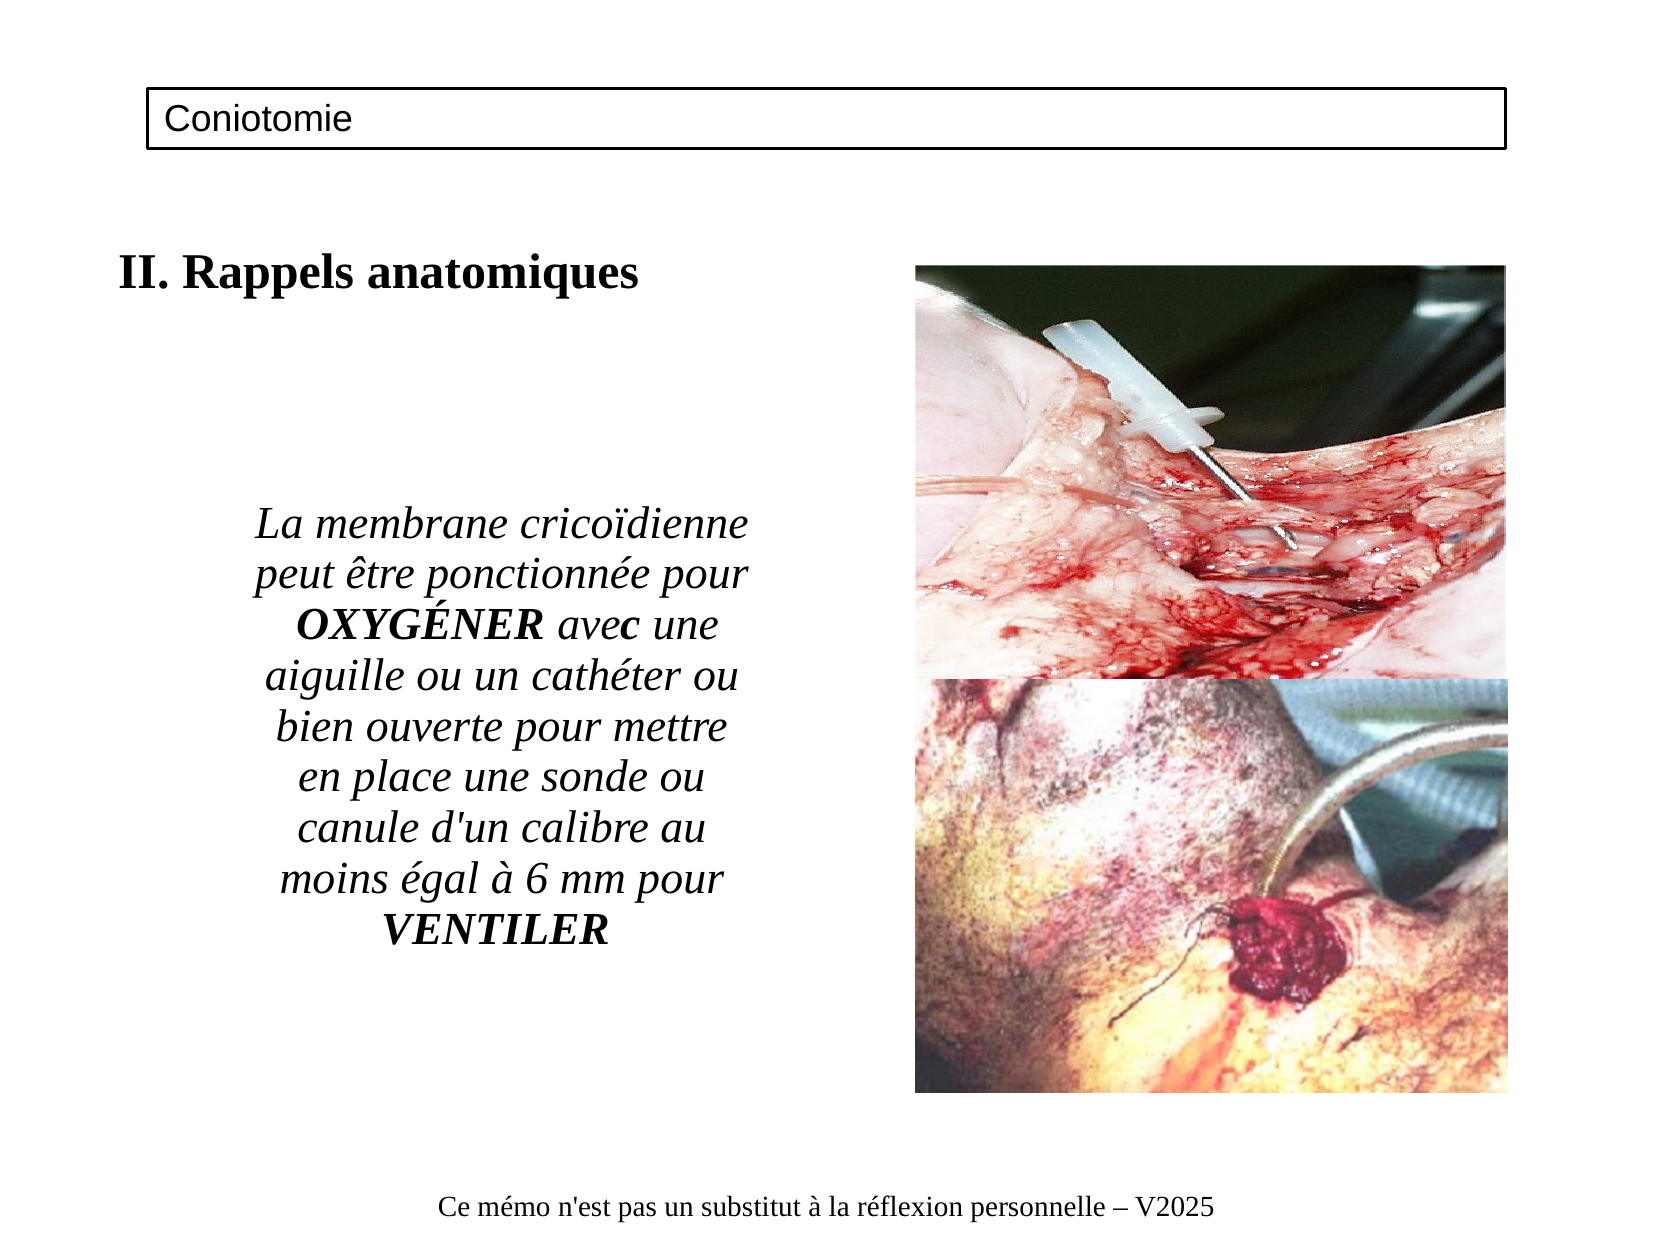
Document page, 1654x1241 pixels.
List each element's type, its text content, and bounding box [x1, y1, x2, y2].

text_box Ce mémo n'est pas un substitut à la réflexion personnelle – V2025 [358, 1182, 1296, 1231]
text_box II. Rappels anatomiques [103, 236, 1518, 308]
text_box La membrane cricoïdienne peut être ponctionnée pour OXYGÉNER avec une aiguille ou un cathéter ou bien ouverte pour mettre en place une sonde ou canule d'un calibre au moins égal à 6 mm pour VENTILER [236, 490, 768, 965]
picture [915, 265, 1508, 1093]
text_box Coniotomie [147, 88, 1506, 149]
